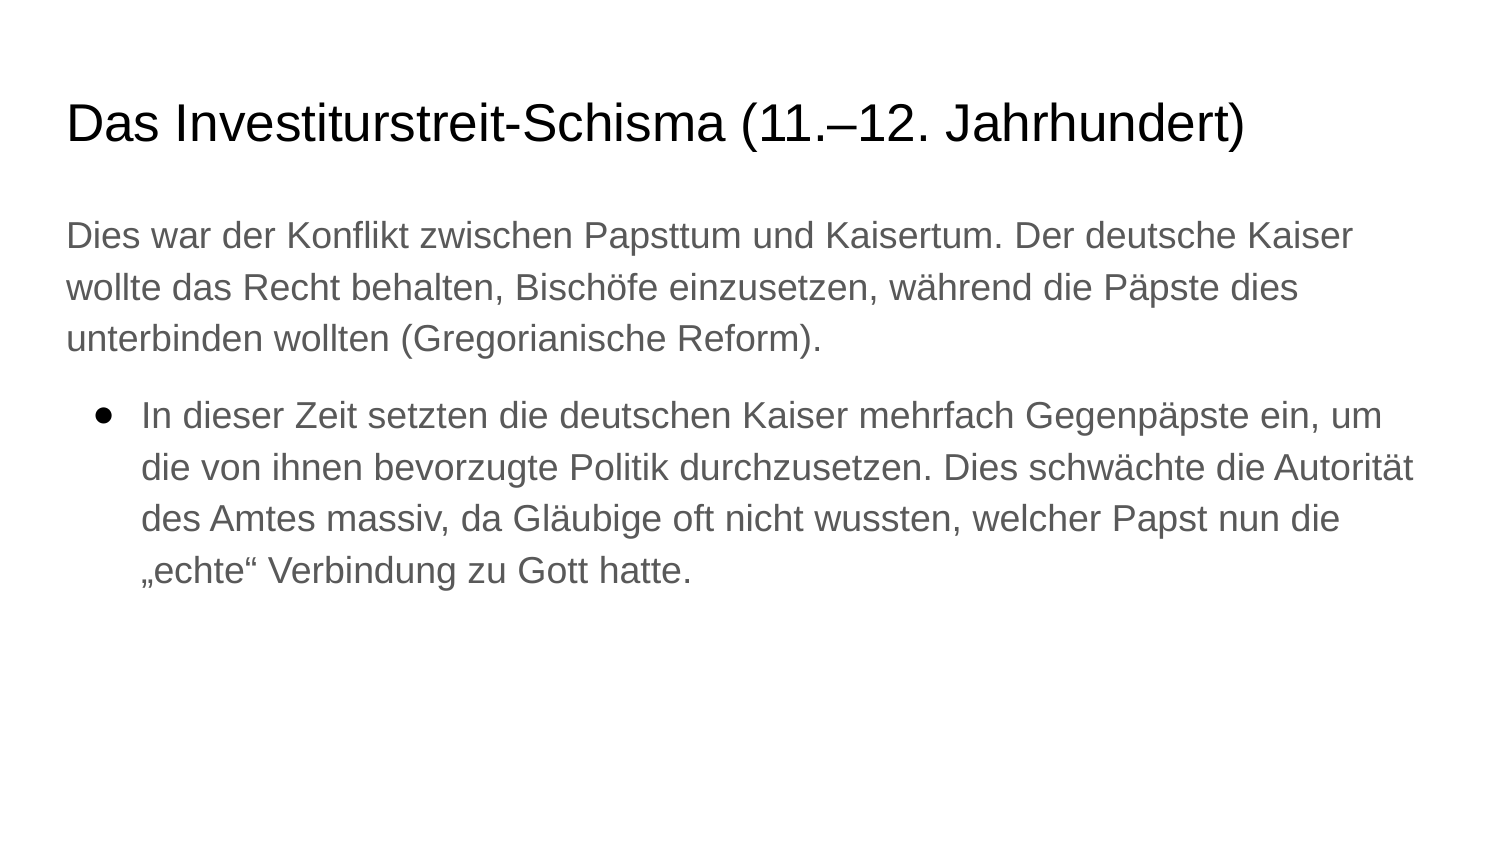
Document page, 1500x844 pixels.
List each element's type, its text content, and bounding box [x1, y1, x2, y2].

title Das Investiturstreit-Schisma (11.–12. Jahrhundert) [51, 72, 1449, 167]
list Dies war der Konflikt zwischen Papsttum und Kaisertum. Der deutsche Kaiser wollte das Recht behalten, Bischöfe einzusetzen, während die Päpste dies unterbinden wollten (Gregorianische Reform). In dieser Zeit setzten die deutschen Kaiser mehrfach Gegenpäpste ein, um die von ihnen bevorzugte Politik durchzusetzen. Dies schwächte die Autorität des Amtes massiv, da Gläubige oft nicht wussten, welcher Papst nun die „echte“ Verbindung zu Gott hatte. [51, 189, 1449, 750]
